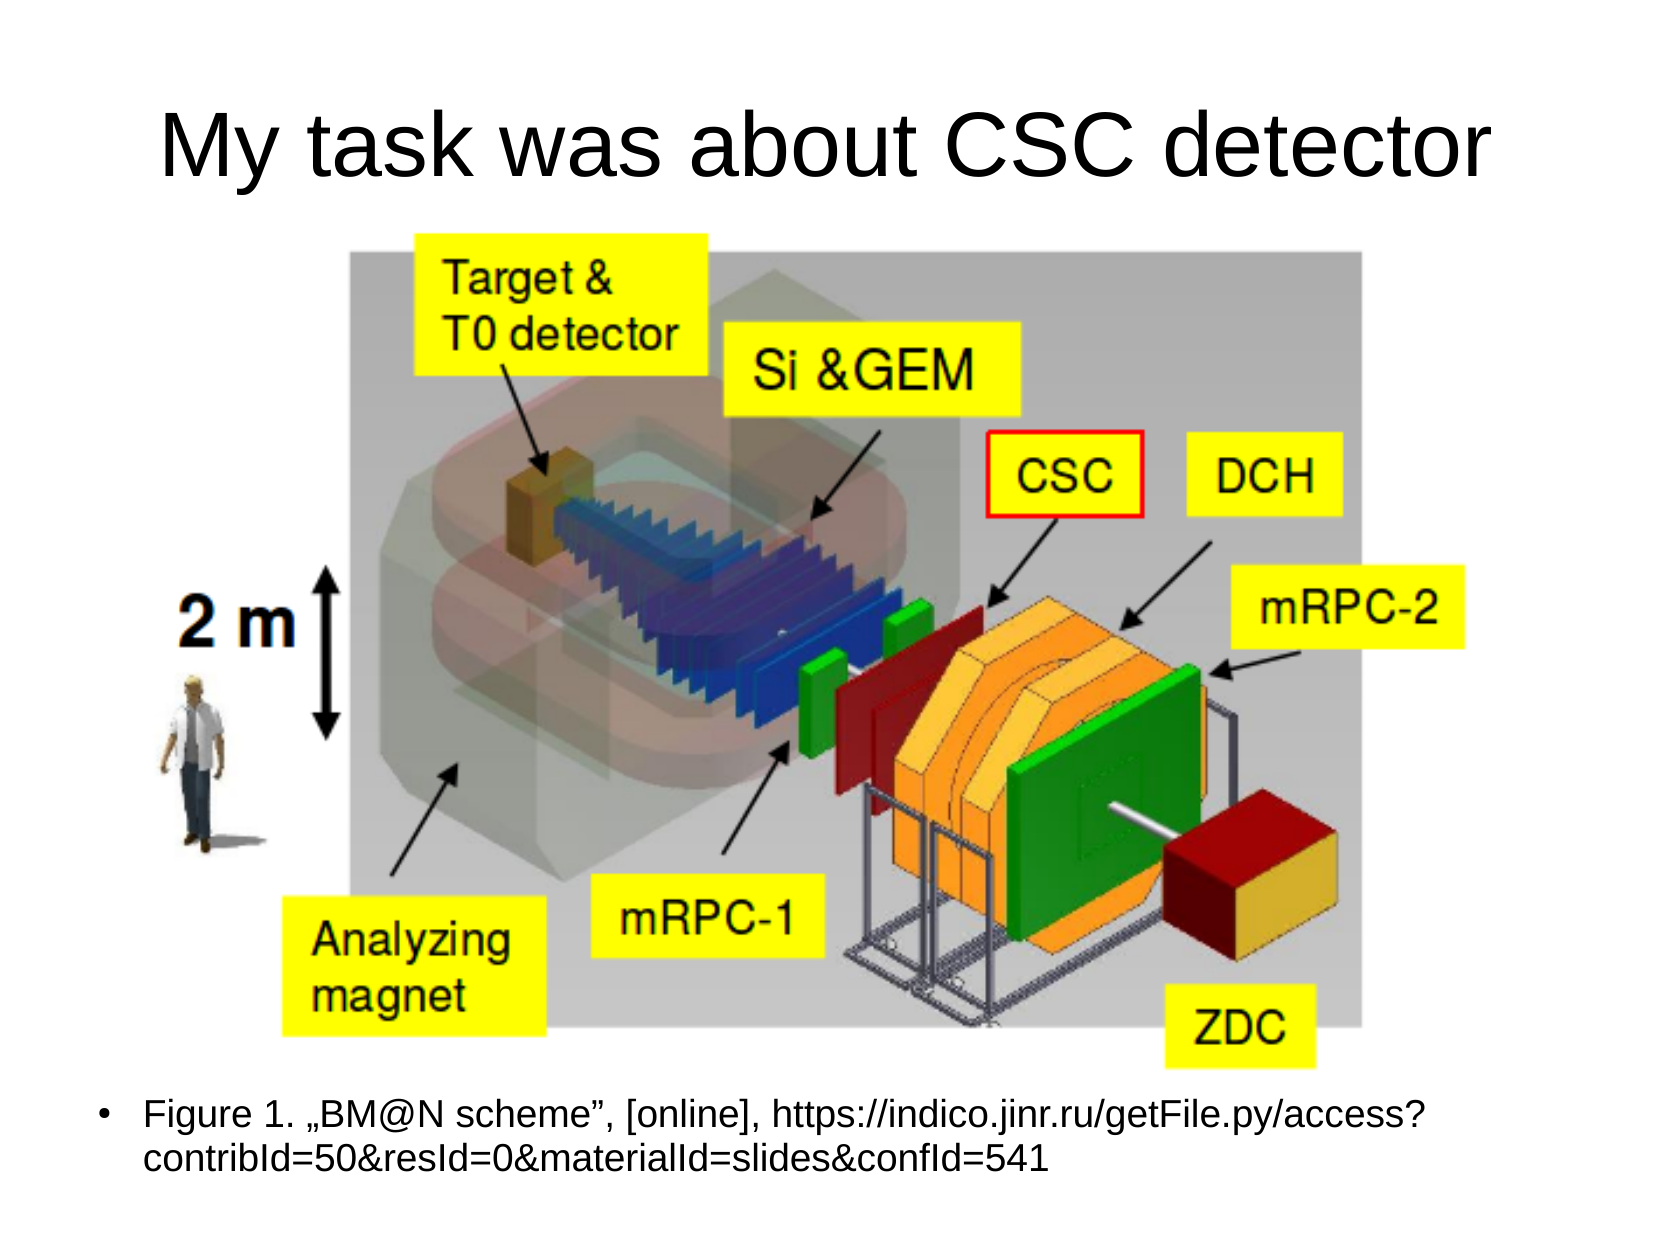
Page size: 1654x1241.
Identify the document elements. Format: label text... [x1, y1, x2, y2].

title My task was about CSC detector [82, 40, 1571, 249]
list Figure 1. „BM@N scheme”, [online], https://indico.jinr.ru/getFile.py/access?contribId=50&resId=0&materialId=slides&confId=541 [82, 1092, 1571, 1182]
picture [129, 220, 1477, 1087]
